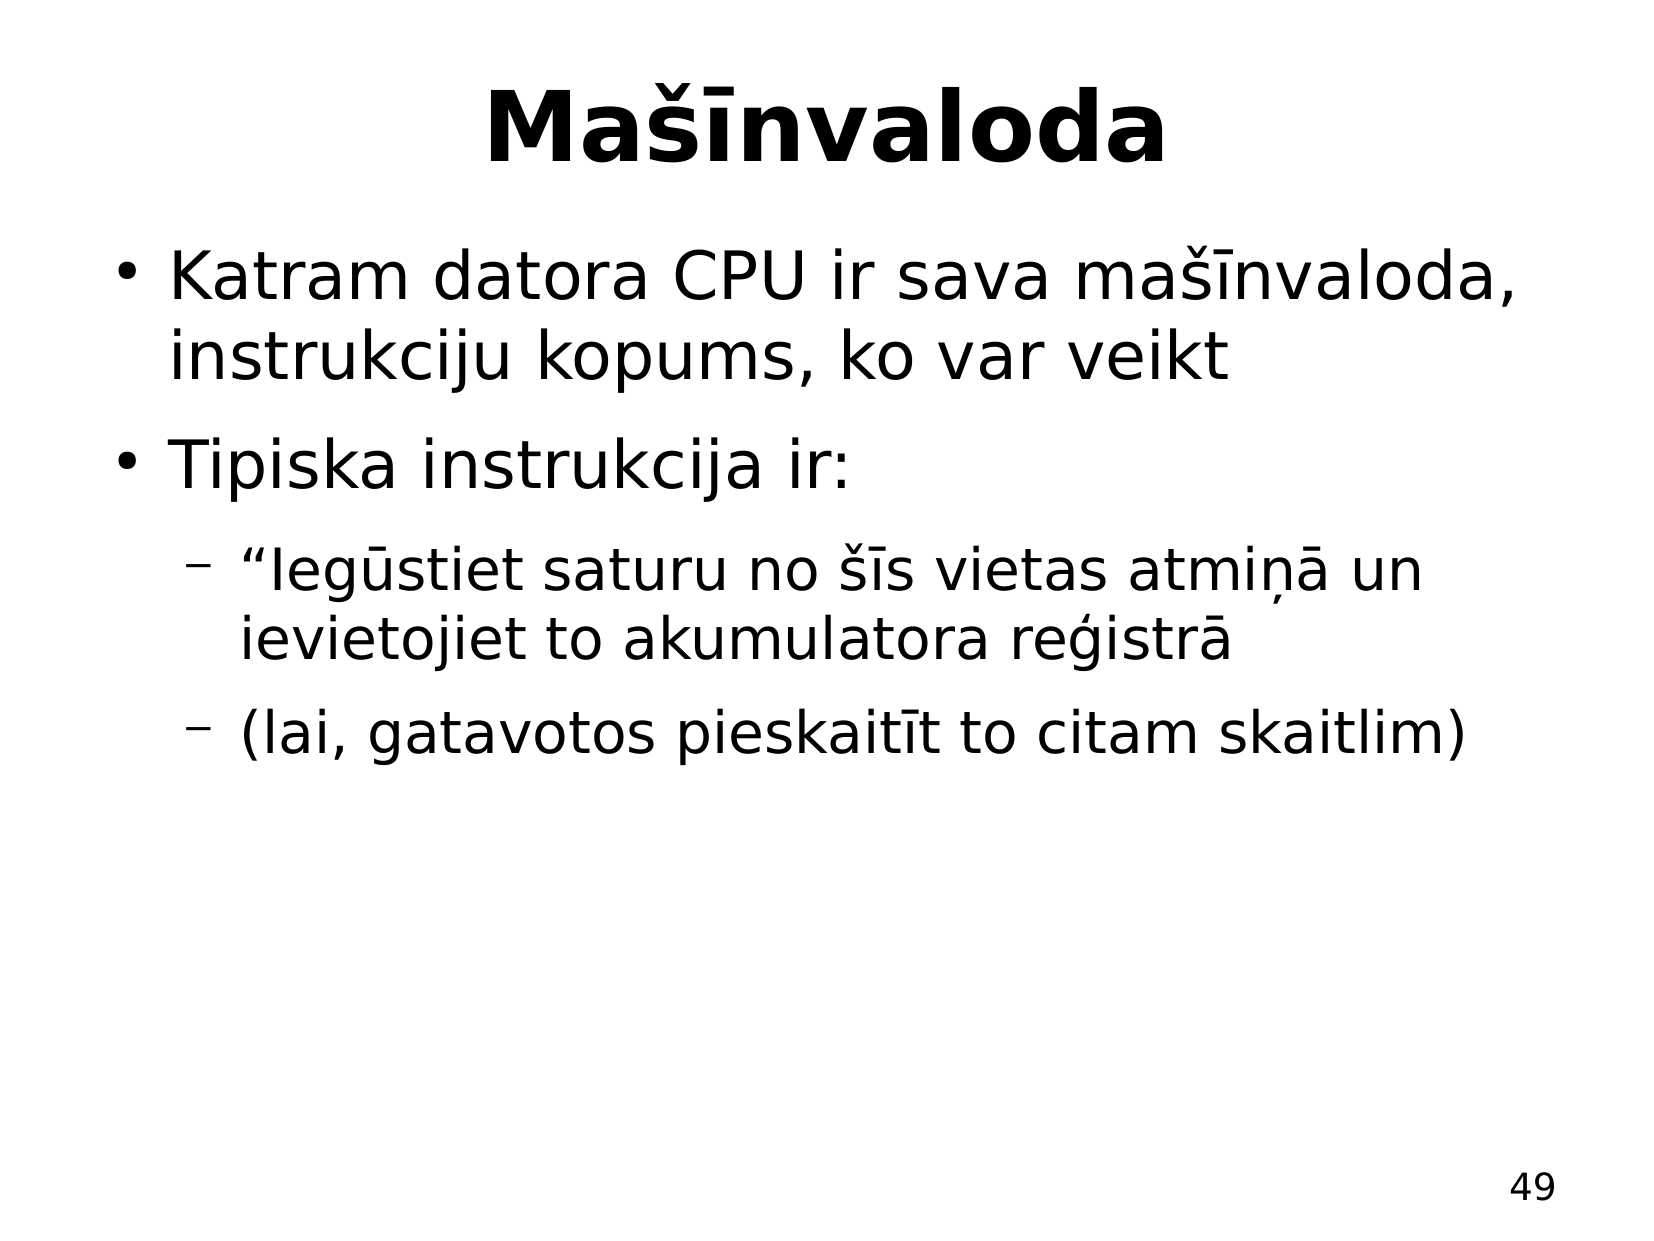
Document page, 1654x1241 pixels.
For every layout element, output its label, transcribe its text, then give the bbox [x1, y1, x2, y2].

list Katram datora CPU ir sava mašīnvaloda, instrukciju kopums, ko var veikt Tipiska instrukcija ir: “Iegūstiet saturu no šīs vietas atmiņā un ievietojiet to akumulatora reģistrā (lai, gatavotos pieskaitīt to citam skaitlim) [82, 225, 1538, 1186]
title Mašīnvaloda [82, 49, 1571, 196]
